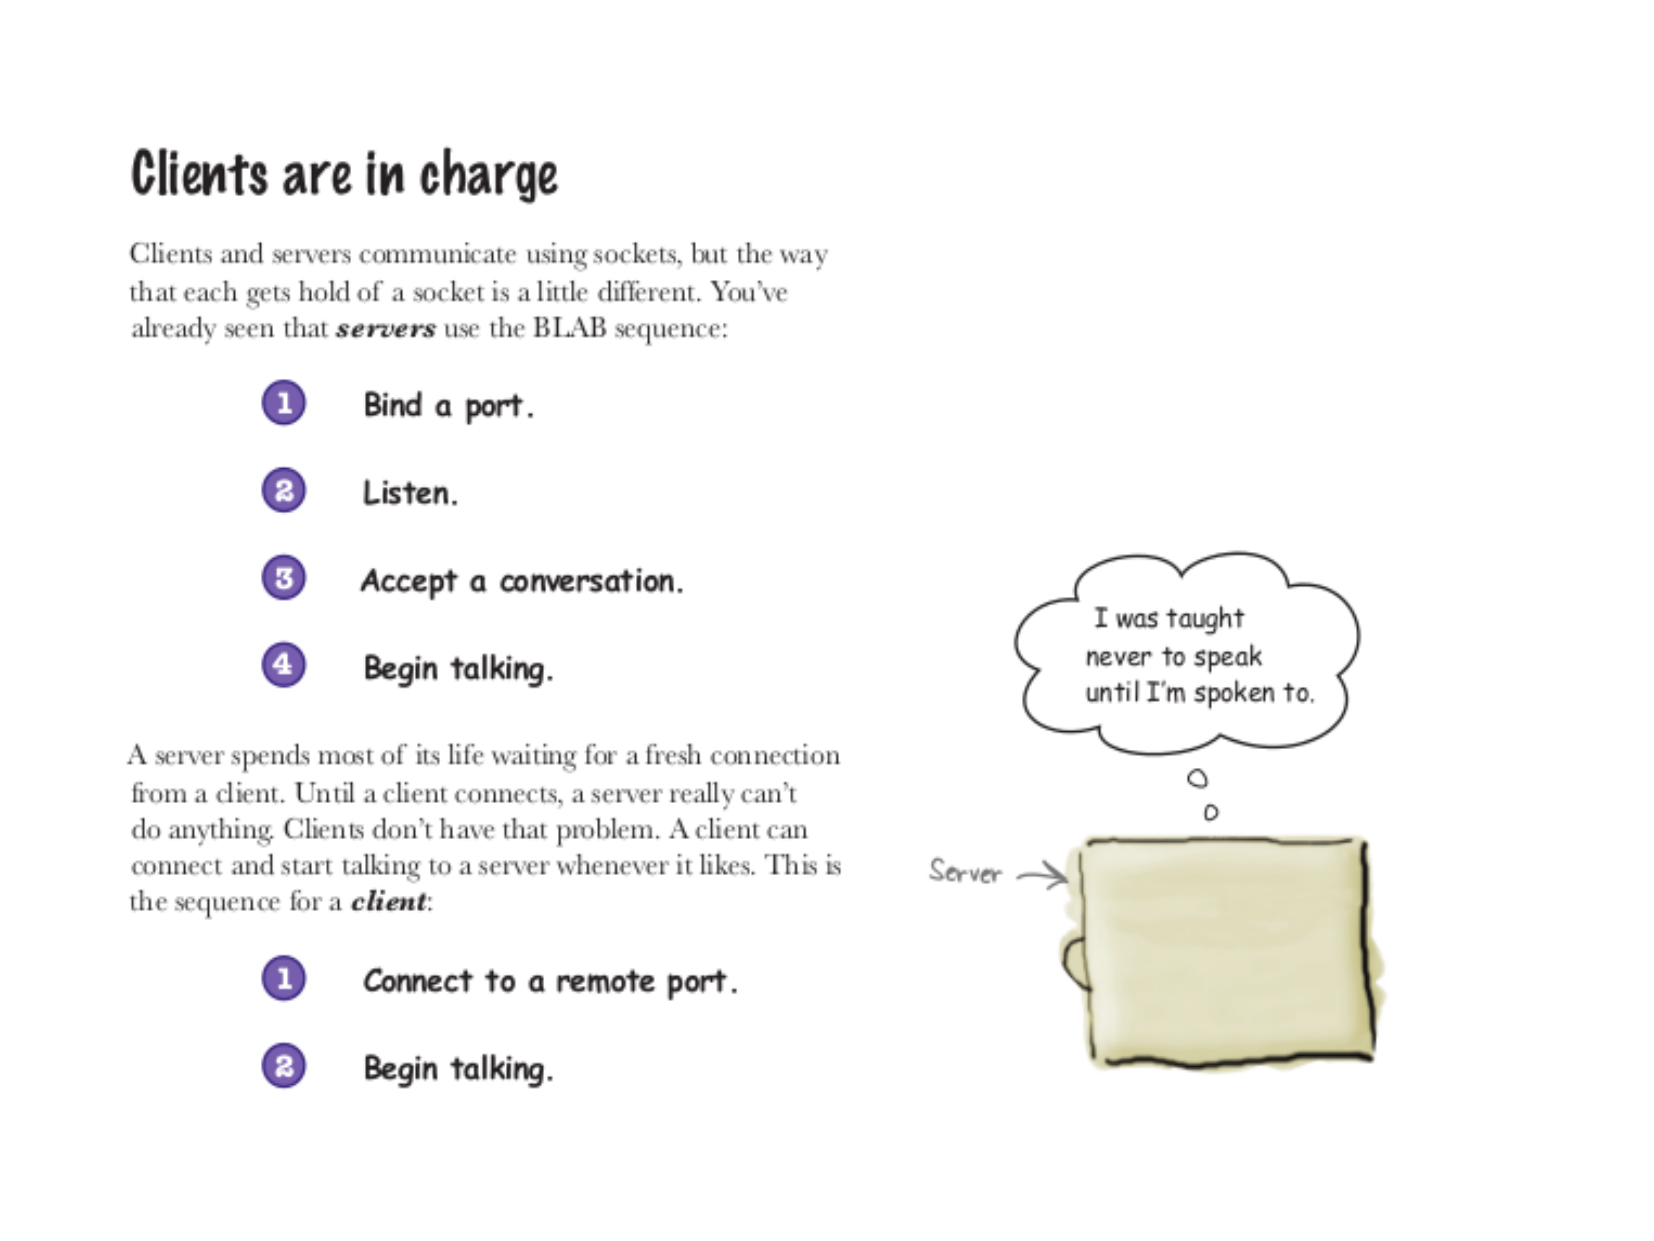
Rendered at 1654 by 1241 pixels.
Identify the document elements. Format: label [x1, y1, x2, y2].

picture [106, 106, 1548, 1111]
